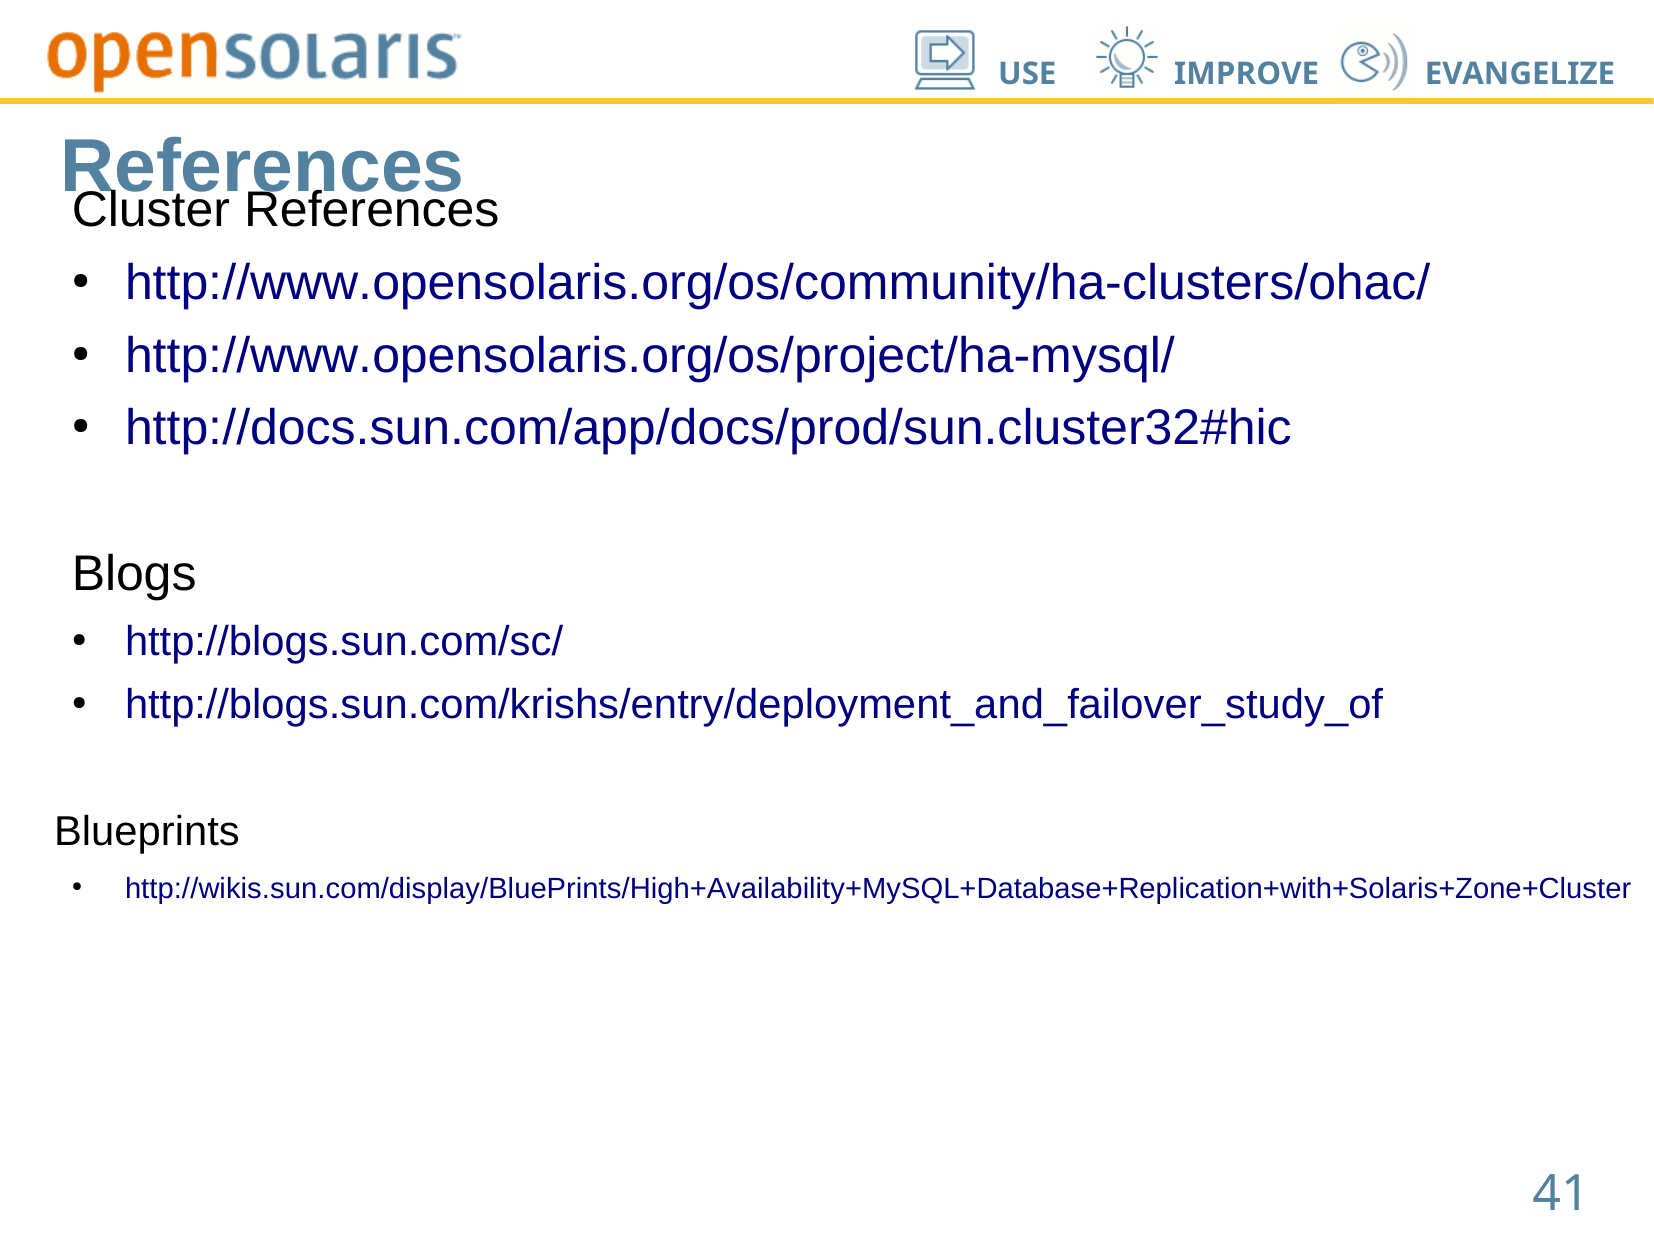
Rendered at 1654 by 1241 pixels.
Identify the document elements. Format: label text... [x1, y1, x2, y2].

picture [1336, 24, 1412, 98]
picture [1093, 23, 1161, 91]
list Cluster References http://www.opensolaris.org/os/community/ha-clusters/ohac/ http://www.opensolaris.org/os/project/ha-mysql/ http://docs.sun.com/app/docs/prod/sun.cluster32#hic Blogs http://blogs.sun.com/sc/ http://blogs.sun.com/krishs/entry/deployment_and_failover_study_of Blueprints http://wikis.sun.com/display/BluePrints/High+Availability+MySQL+Database+Replication+with+Solaris+Zone+Cluster [54, 181, 1635, 1095]
picture [46, 31, 462, 94]
picture [907, 22, 983, 98]
title References [60, 120, 1534, 181]
